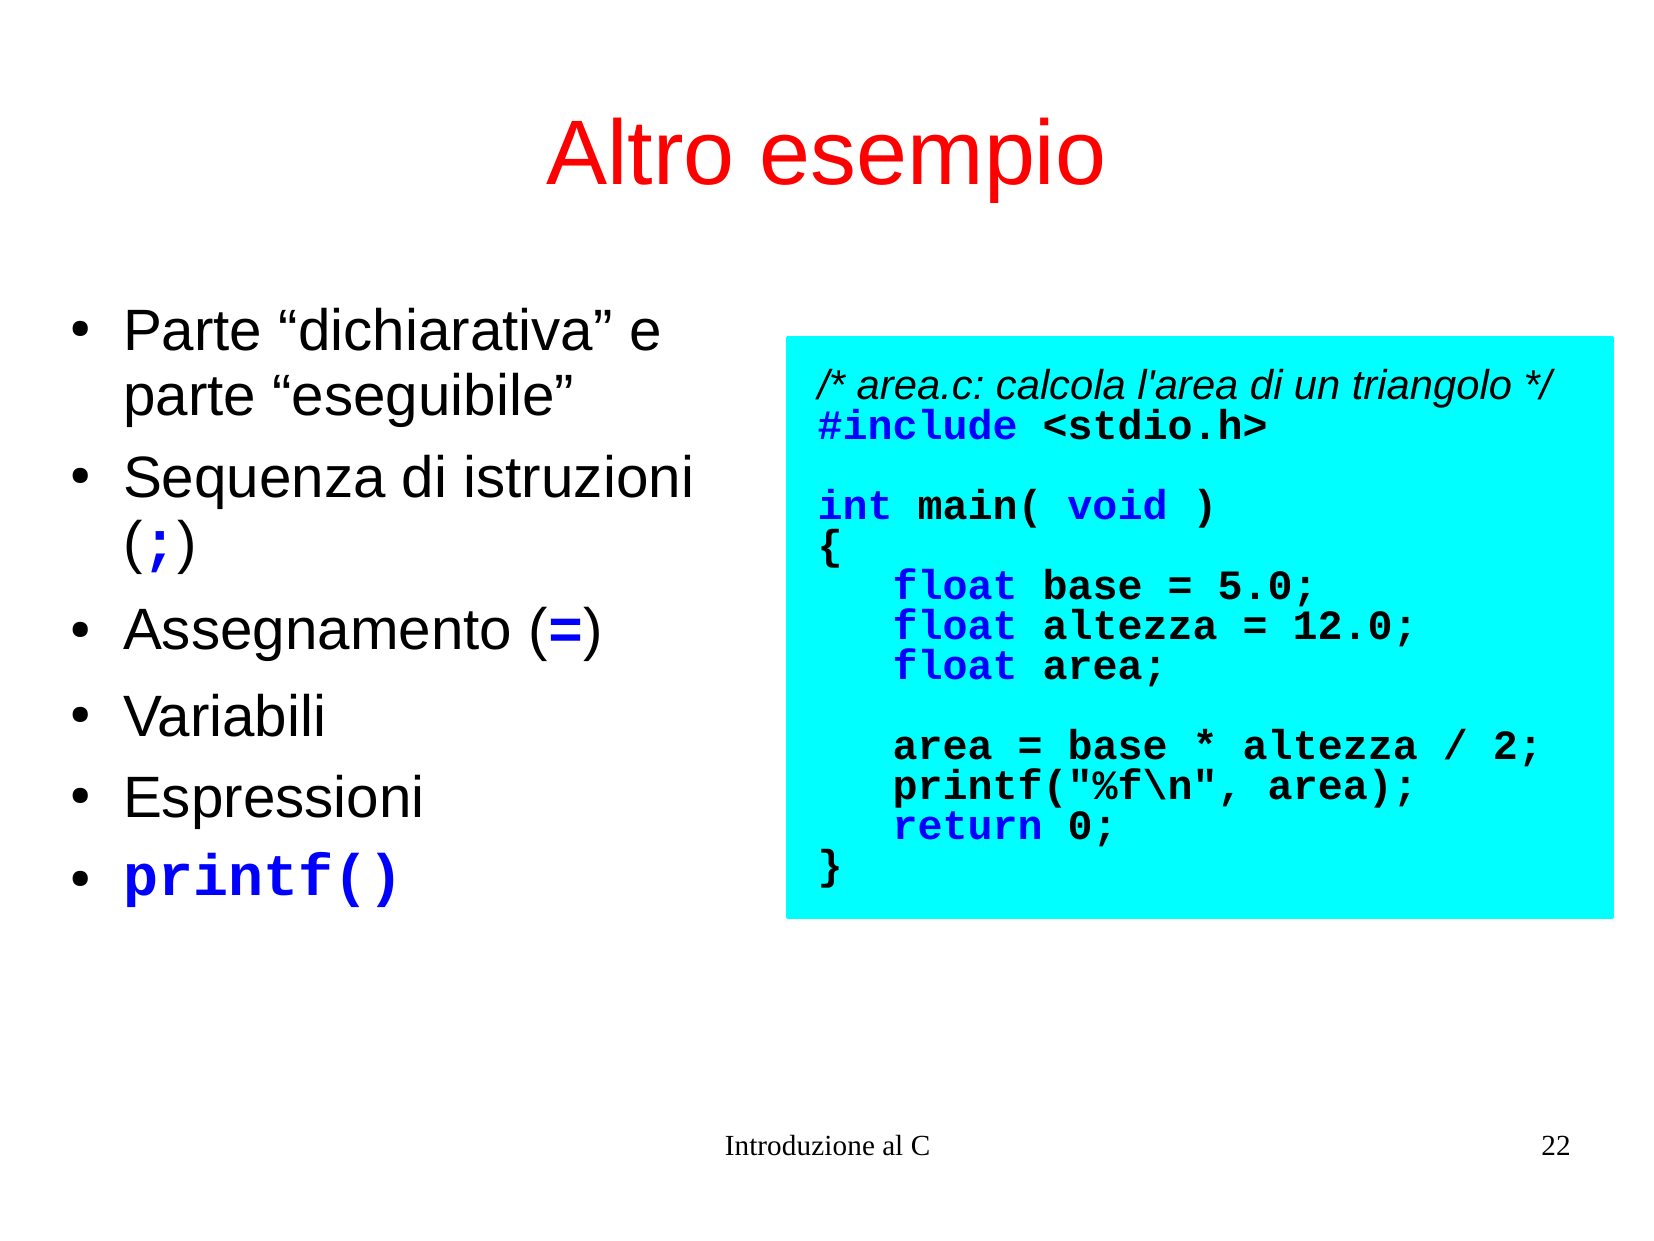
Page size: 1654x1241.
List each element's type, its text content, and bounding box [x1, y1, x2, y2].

title Altro esempio [82, 49, 1571, 257]
list Parte “dichiarativa” e parte “eseguibile” Sequenza di istruzioni (;) Assegnamento (=) Variabili Espressioni printf() [37, 290, 751, 1088]
text_box /* area.c: calcola l'area di un triangolo */ #include <stdio.h> int main( void ) { float base = 5.0; float altezza = 12.0; float area; area = base * altezza / 2; printf("%f\n", area); return 0; } [787, 337, 1613, 918]
